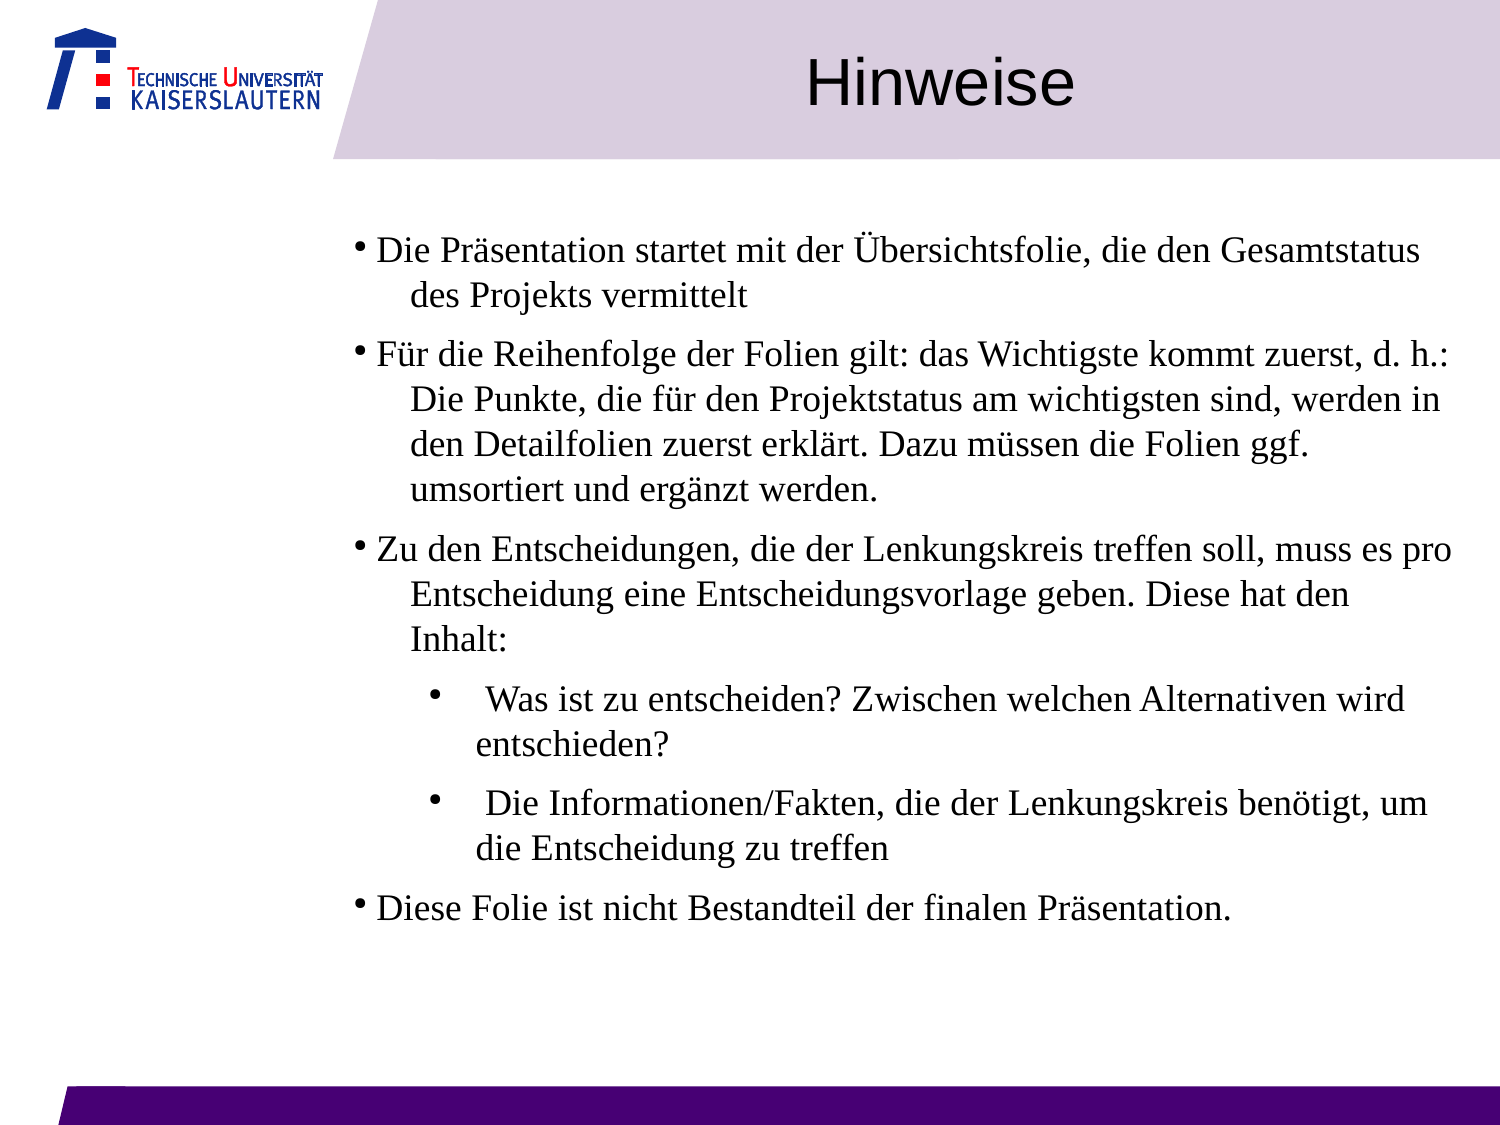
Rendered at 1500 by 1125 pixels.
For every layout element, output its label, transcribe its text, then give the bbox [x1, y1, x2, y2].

list Die Präsentation startet mit der Übersichtsfolie, die den Gesamtstatus des Projekts vermittelt Für die Reihenfolge der Folien gilt: das Wichtigste kommt zuerst, d. h.: Die Punkte, die für den Projektstatus am wichtigsten sind, werden in den Detailfolien zuerst erklärt. Dazu müssen die Folien ggf. umsortiert und ergänzt werden. Zu den Entscheidungen, die der Lenkungskreis treffen soll, muss es pro Entscheidung eine Entscheidungsvorlage geben. Diese hat den Inhalt: Was ist zu entscheiden? Zwischen welchen Alternativen wird entschieden? Die Informationen/Fakten, die der Lenkungskreis benötigt, um die Entscheidung zu treffen Diese Folie ist nicht Bestandteil der finalen Präsentation. [338, 217, 1469, 960]
title Hinweise [382, 0, 1500, 167]
